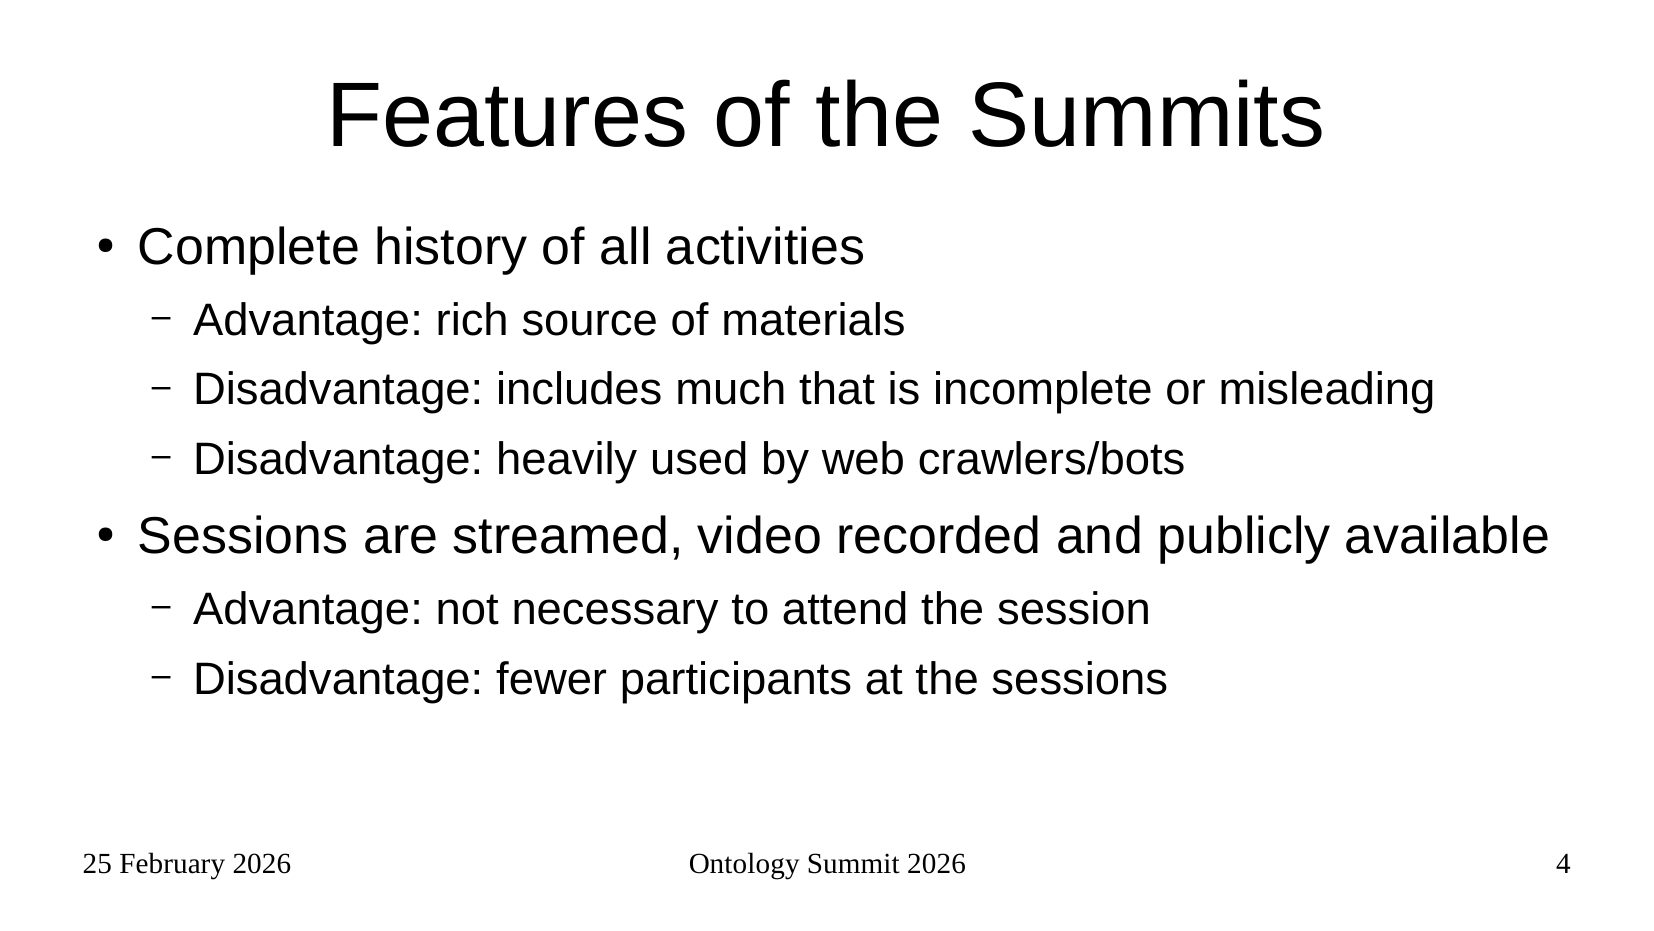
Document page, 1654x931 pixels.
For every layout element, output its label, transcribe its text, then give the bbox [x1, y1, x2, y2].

title Features of the Summits [82, 37, 1571, 193]
list Complete history of all activities Advantage: rich source of materials Disadvantage: includes much that is incomplete or misleading Disadvantage: heavily used by web crawlers/bots Sessions are streamed, video recorded and publicly available Advantage: not necessary to attend the session Disadvantage: fewer participants at the sessions [82, 217, 1571, 758]
